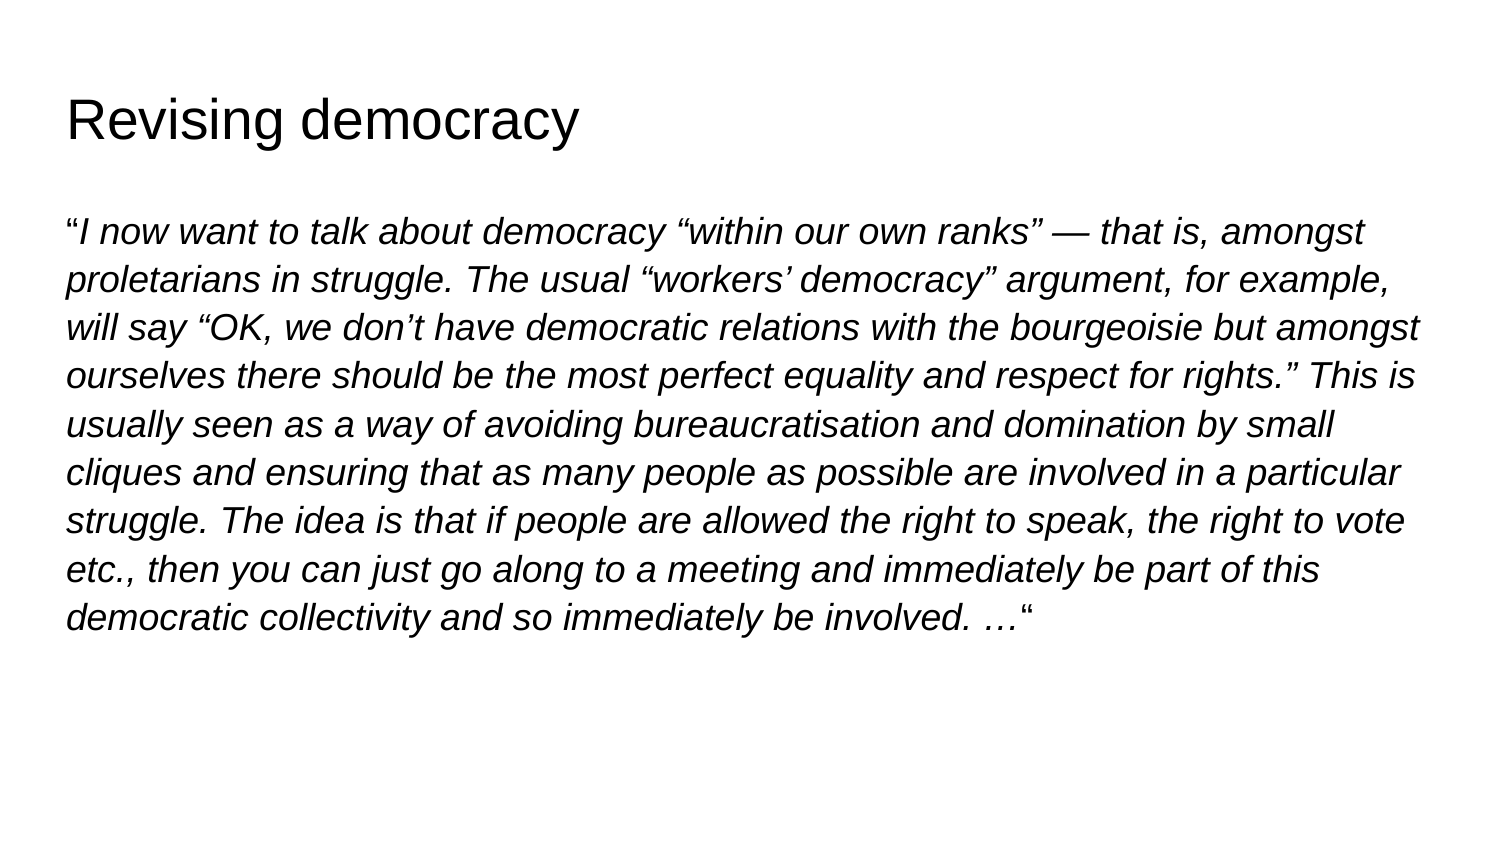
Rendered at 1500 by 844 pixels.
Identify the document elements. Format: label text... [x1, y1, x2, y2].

list “I now want to talk about democracy “within our own ranks” — that is, amongst proletarians in struggle. The usual “workers’ democracy” argument, for example, will say “OK, we don’t have democratic relations with the bourgeoisie but amongst ourselves there should be the most perfect equality and respect for rights.” This is usually seen as a way of avoiding bureaucratisation and domination by small cliques and ensuring that as many people as possible are involved in a particular struggle. The idea is that if people are allowed the right to speak, the right to vote etc., then you can just go along to a meeting and immediately be part of this democratic collectivity and so immediately be involved. …“ [51, 189, 1449, 750]
title Revising democracy [51, 72, 1449, 167]
